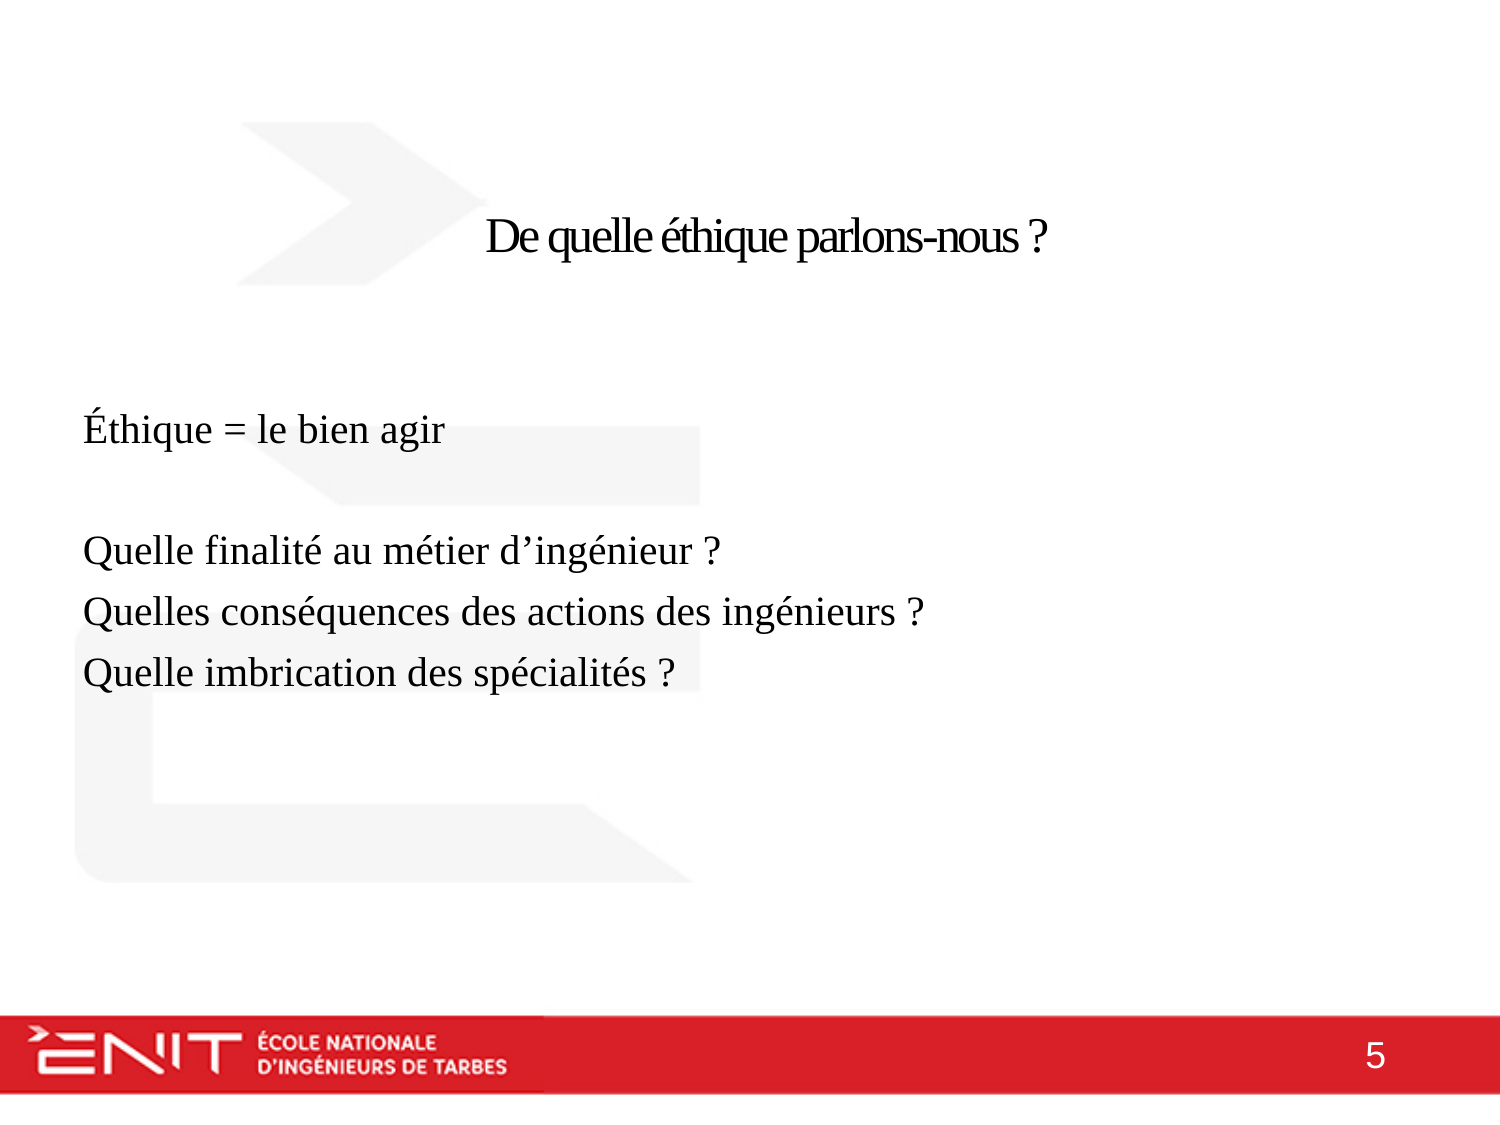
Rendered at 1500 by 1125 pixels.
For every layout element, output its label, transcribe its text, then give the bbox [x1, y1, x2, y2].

text_box De quelle éthique parlons-nous ? [200, 200, 1335, 401]
text_box Éthique = le bien agir Quelle finalité au métier d’ingénieur ? Quelles conséquences des actions des ingénieurs ? Quelle imbrication des spécialités ? [67, 400, 1193, 637]
picture [0, 0, 1500, 1125]
text_box <numéro> [1350, 1027, 1500, 1098]
